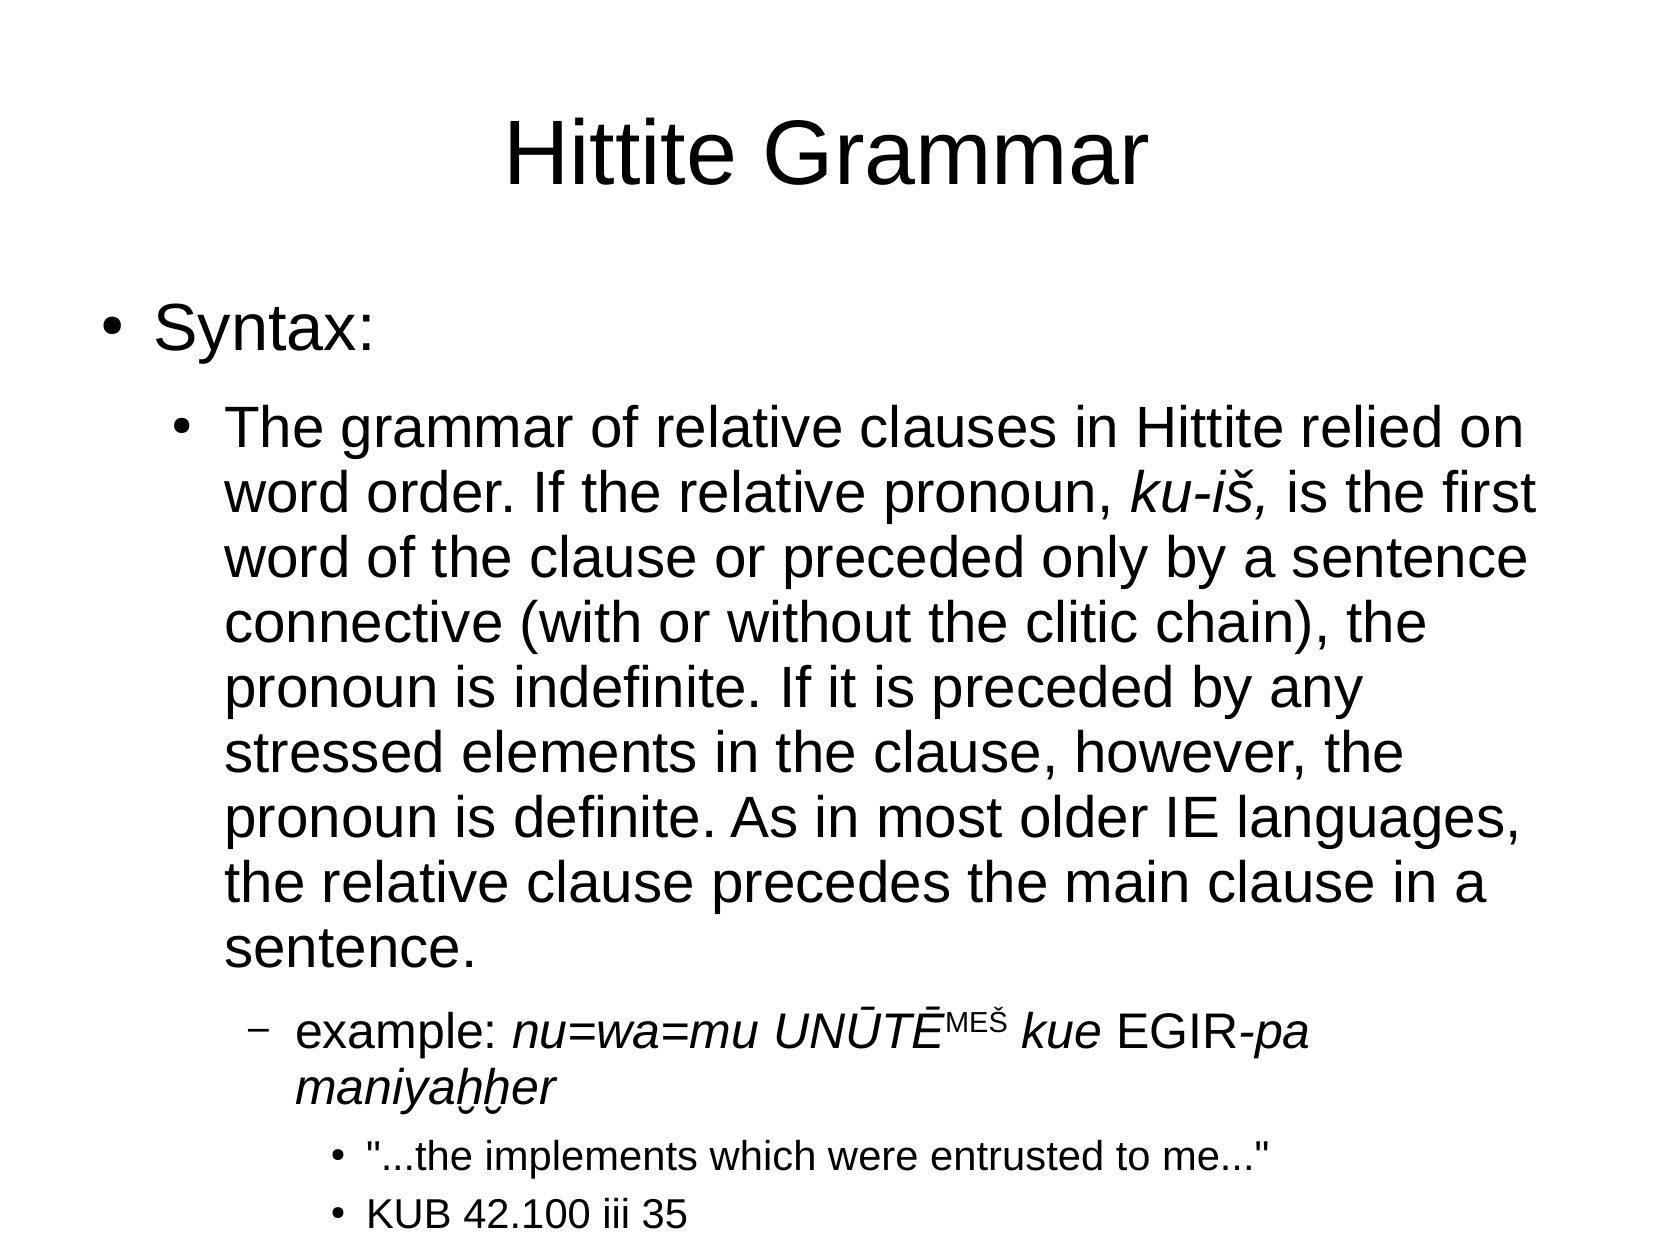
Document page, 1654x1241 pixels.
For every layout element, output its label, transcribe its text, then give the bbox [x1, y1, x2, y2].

title Hittite Grammar [82, 49, 1571, 257]
list Syntax: The grammar of relative clauses in Hittite relied on word order. If the relative pronoun, ku-iš, is the first word of the clause or preceded only by a sentence connective (with or without the clitic chain), the pronoun is indefinite. If it is preceded by any stressed elements in the clause, however, the pronoun is definite. As in most older IE languages, the relative clause precedes the main clause in a sentence. example: nu=wa=mu UNŪTĒMEŠ kue EGIR-pa maniyaḫḫer "...the implements which were entrusted to me..." KUB 42.100 iii 35 [82, 290, 1571, 1236]
